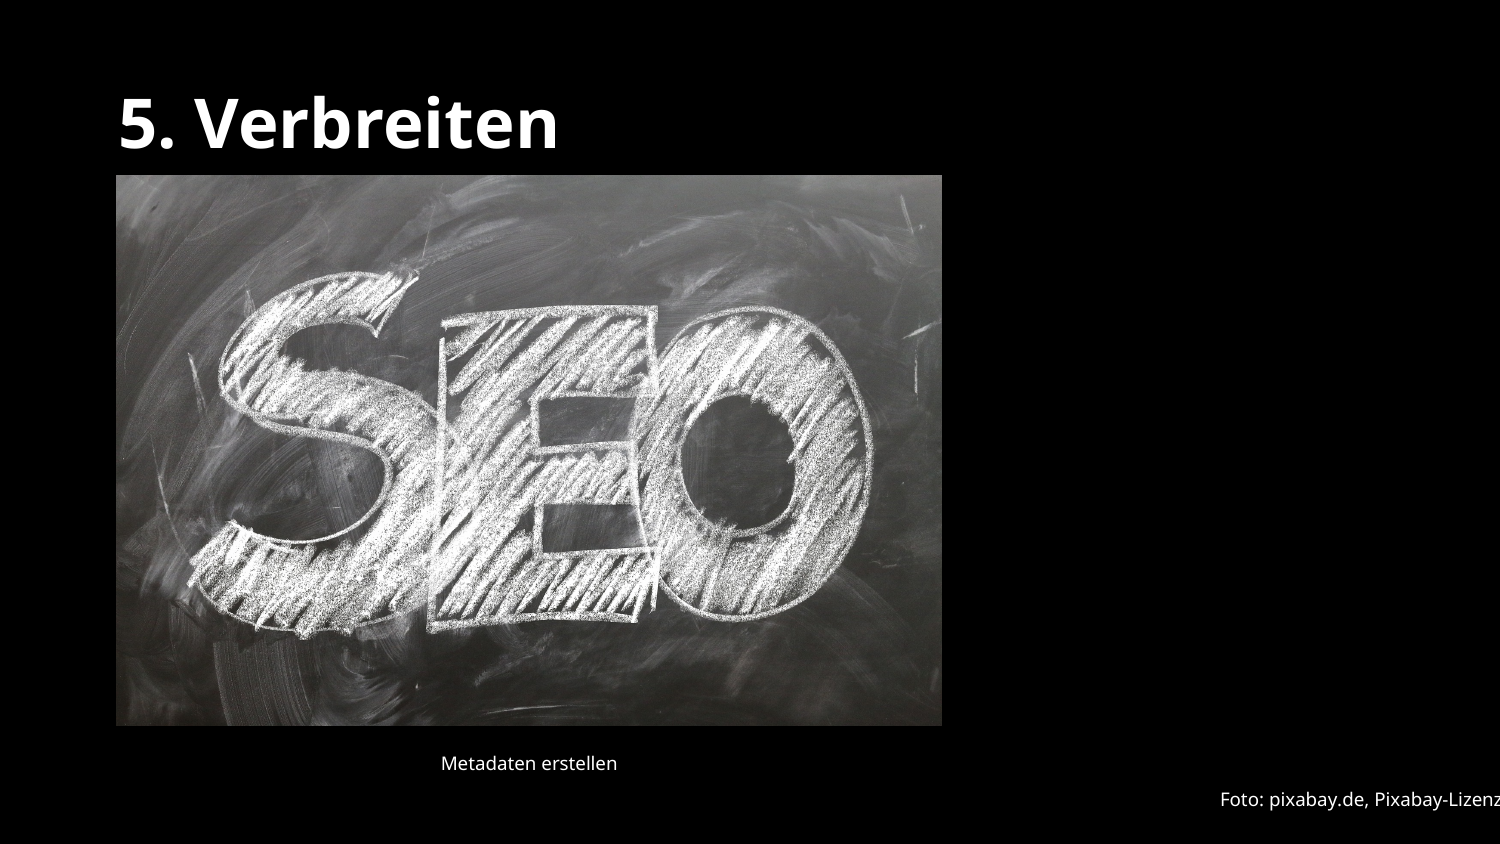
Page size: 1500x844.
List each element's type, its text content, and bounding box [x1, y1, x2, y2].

picture [116, 175, 942, 726]
title 5. Verbreiten [103, 44, 1397, 209]
text_box Foto: pixabay.de, Pixabay-Lizenz [1208, 781, 1500, 816]
text_box Metadaten erstellen [372, 746, 687, 781]
